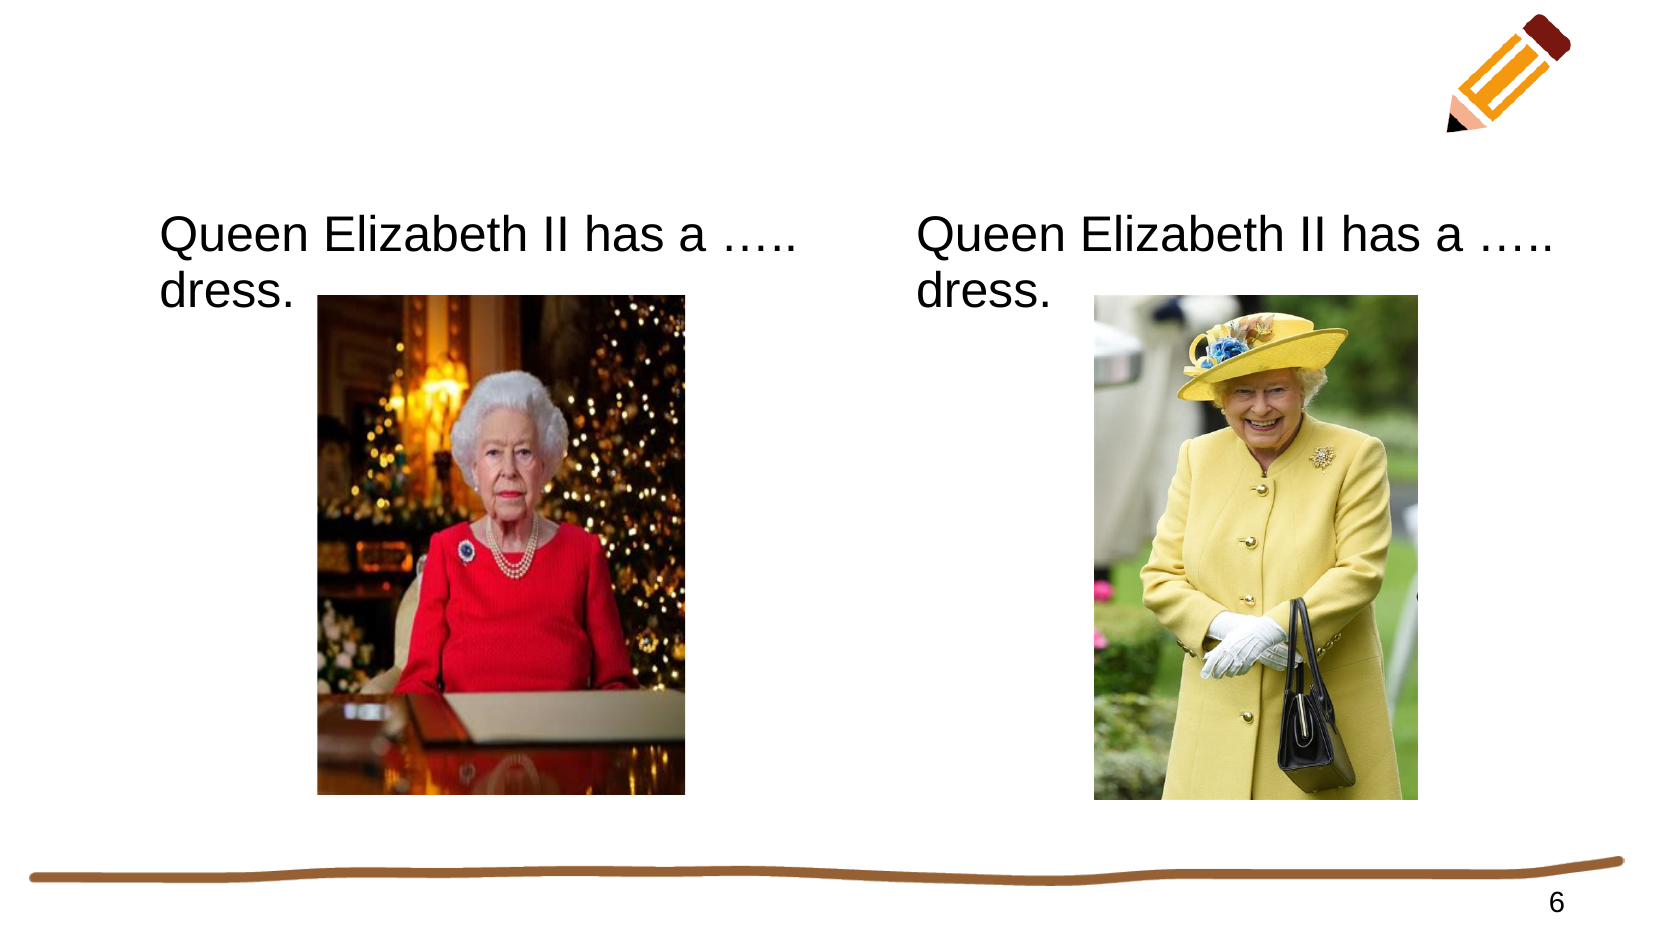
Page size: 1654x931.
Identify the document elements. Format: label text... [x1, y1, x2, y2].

picture [317, 295, 686, 795]
picture [1446, 14, 1571, 133]
picture [1094, 295, 1418, 800]
picture [29, 856, 1625, 886]
list Queen Elizabeth II has a ….. dress. [845, 206, 1566, 857]
list Queen Elizabeth II has a ….. dress. [88, 206, 809, 857]
